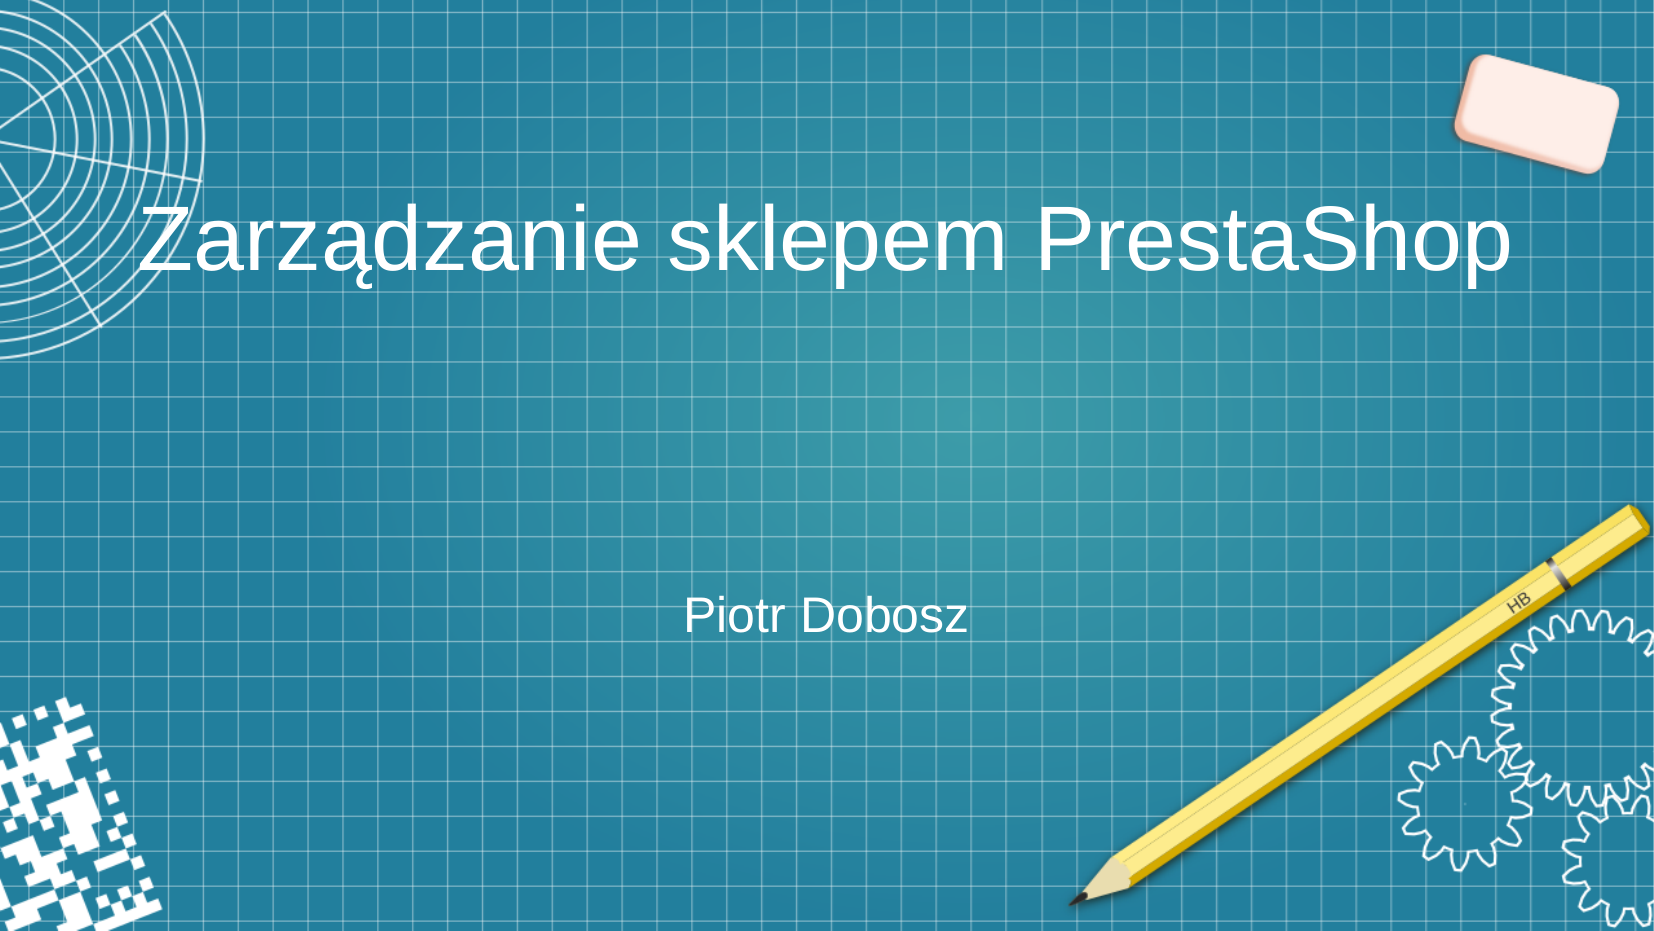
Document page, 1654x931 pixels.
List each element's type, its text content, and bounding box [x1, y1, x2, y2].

picture [0, 0, 1654, 931]
subtitle Piotr Dobosz [82, 389, 1571, 842]
title Zarządzanie sklepem PrestaShop [82, 132, 1571, 346]
